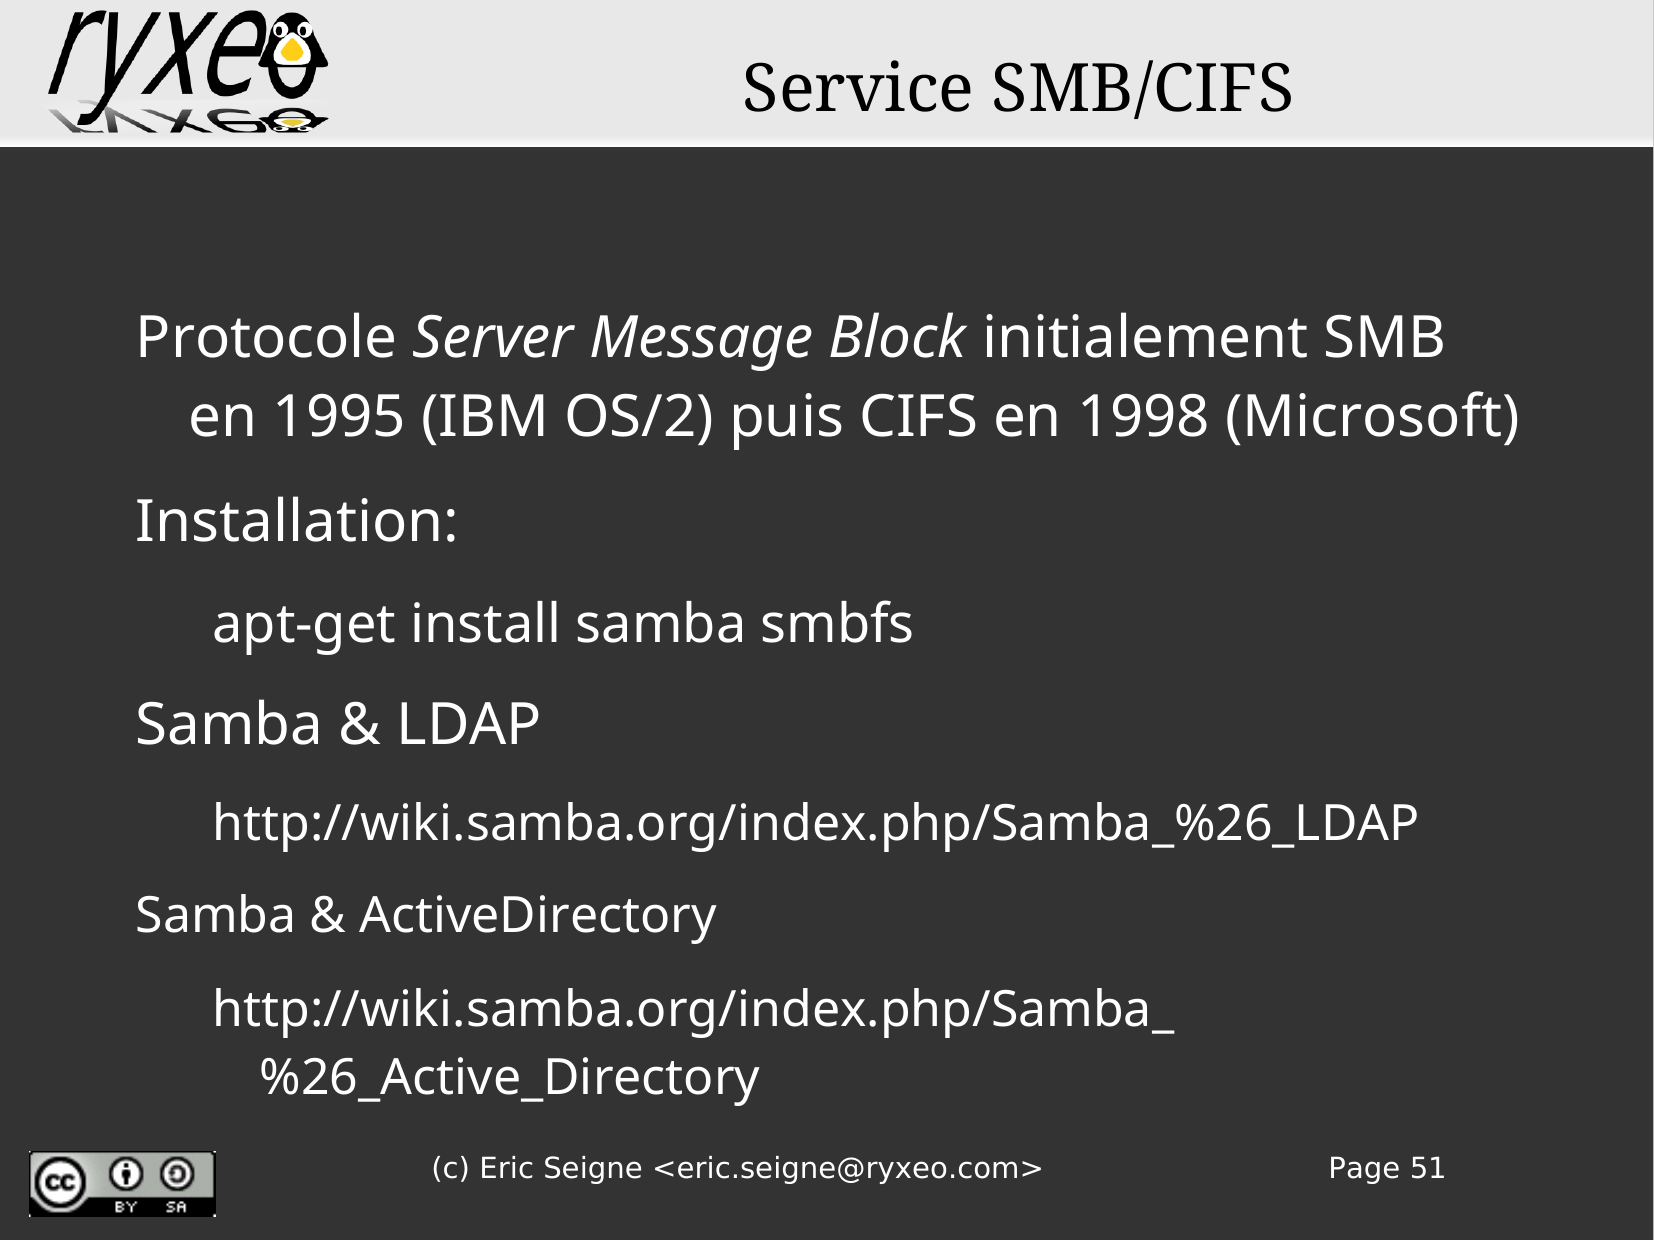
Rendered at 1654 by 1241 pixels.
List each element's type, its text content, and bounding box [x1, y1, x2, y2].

picture [29, 1151, 216, 1217]
title Service SMB/CIFS [442, 36, 1595, 135]
list Protocole Server Message Block initialement SMB en 1995 (IBM OS/2) puis CIFS en 1998 (Microsoft) Installation: apt-get install samba smbfs Samba & LDAP http://wiki.samba.org/index.php/Samba_%26_LDAP Samba & ActiveDirectory http://wiki.samba.org/index.php/Samba_%26_Active_Directory [118, 295, 1522, 1117]
picture [0, 0, 1654, 147]
